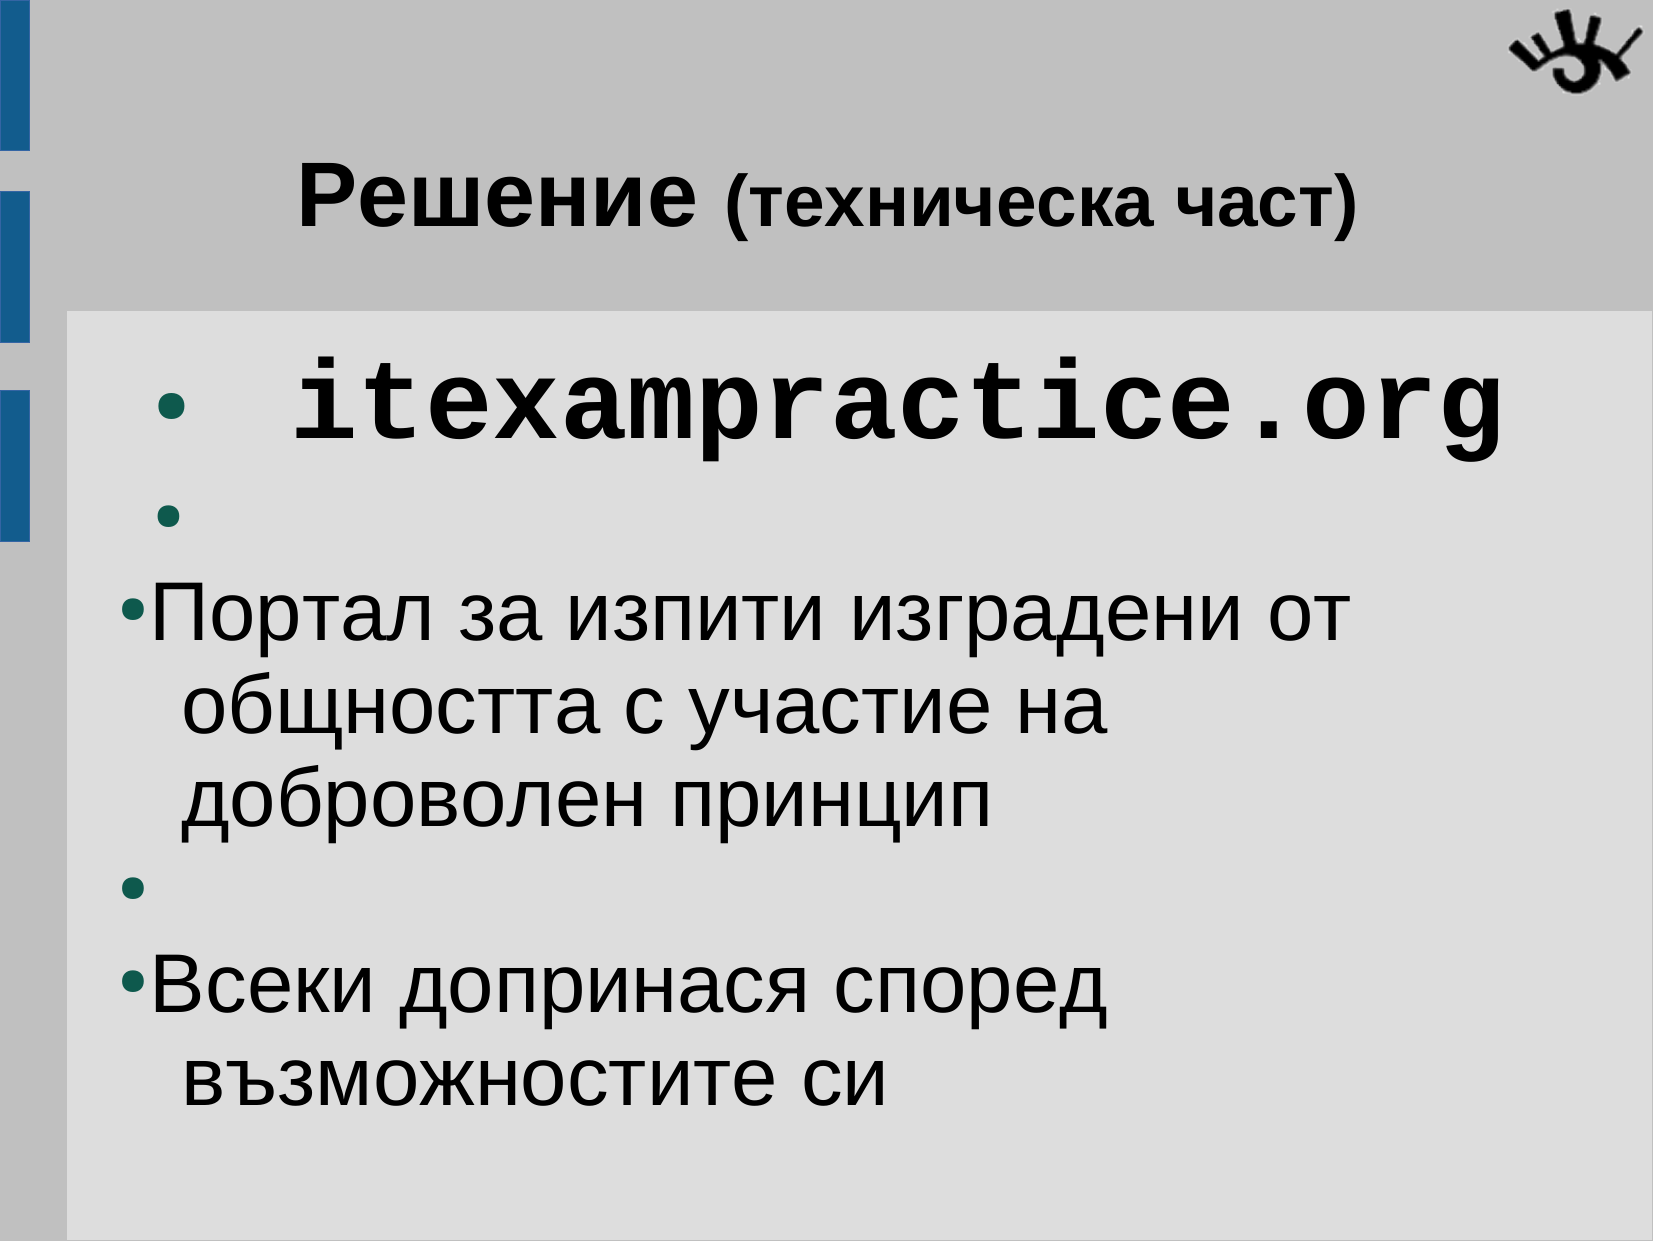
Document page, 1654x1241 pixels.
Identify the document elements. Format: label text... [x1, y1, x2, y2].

title Решение (техническа част) [121, 91, 1534, 299]
picture [1488, 0, 1653, 104]
list itexampractice.org Портал за изпити изградени от общността с участие на доброволен принцип Всеки допринася според възможностите си [118, 344, 1530, 1196]
